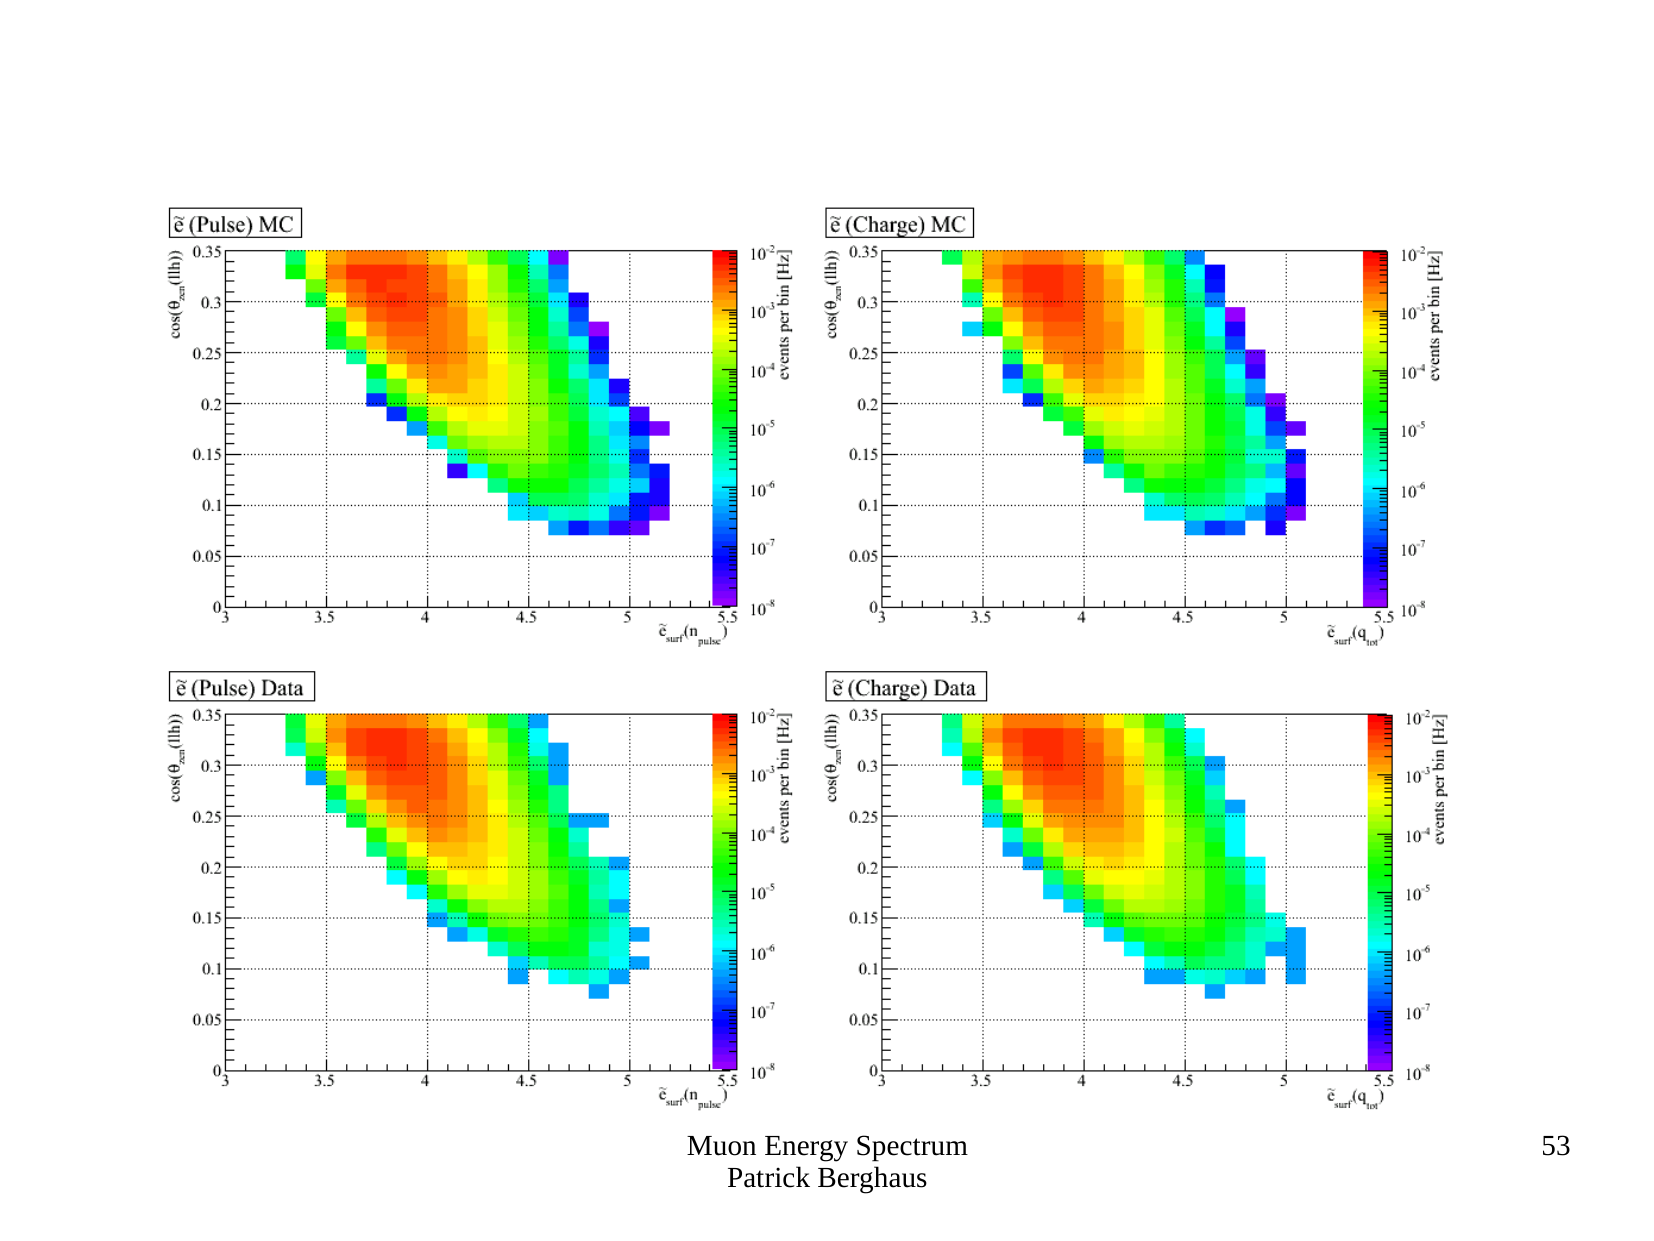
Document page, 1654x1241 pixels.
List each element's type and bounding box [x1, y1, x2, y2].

picture [150, 198, 1463, 1126]
